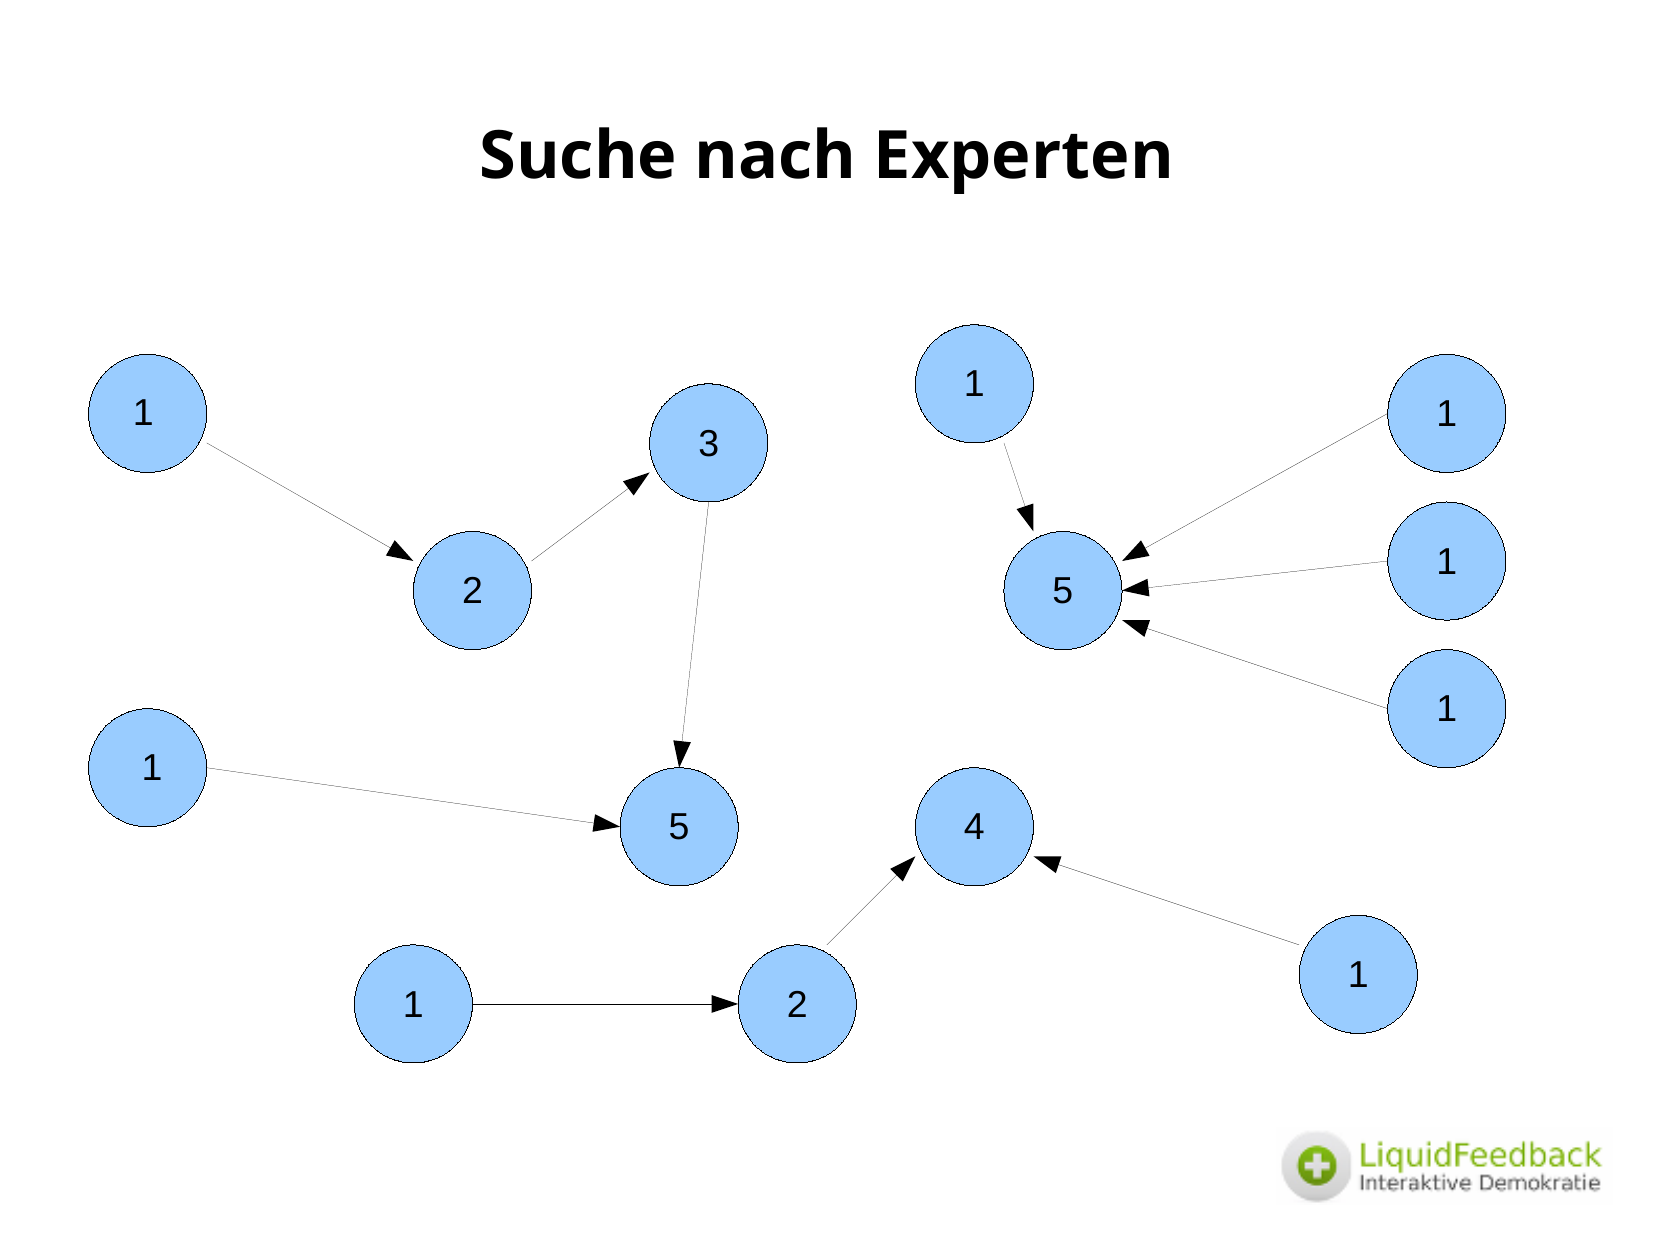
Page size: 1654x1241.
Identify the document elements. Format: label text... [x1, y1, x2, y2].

text_box 1 [915, 324, 1034, 443]
text_box 1 [1299, 915, 1418, 1034]
text_box 5 [1003, 531, 1123, 650]
text_box 1 [118, 383, 169, 443]
text_box 1 [1387, 354, 1506, 473]
title Suche nach Experten [82, 49, 1571, 257]
text_box 3 [649, 383, 768, 502]
text_box 5 [620, 767, 739, 886]
text_box 2 [738, 944, 857, 1063]
text_box 1 [354, 944, 473, 1063]
text_box 4 [915, 767, 1034, 886]
text_box [88, 708, 207, 827]
text_box 1 [1387, 649, 1506, 768]
text_box [88, 354, 207, 473]
text_box 2 [413, 531, 532, 650]
text_box 1 [126, 739, 178, 798]
text_box 1 [1387, 501, 1506, 621]
picture [1276, 1127, 1613, 1205]
